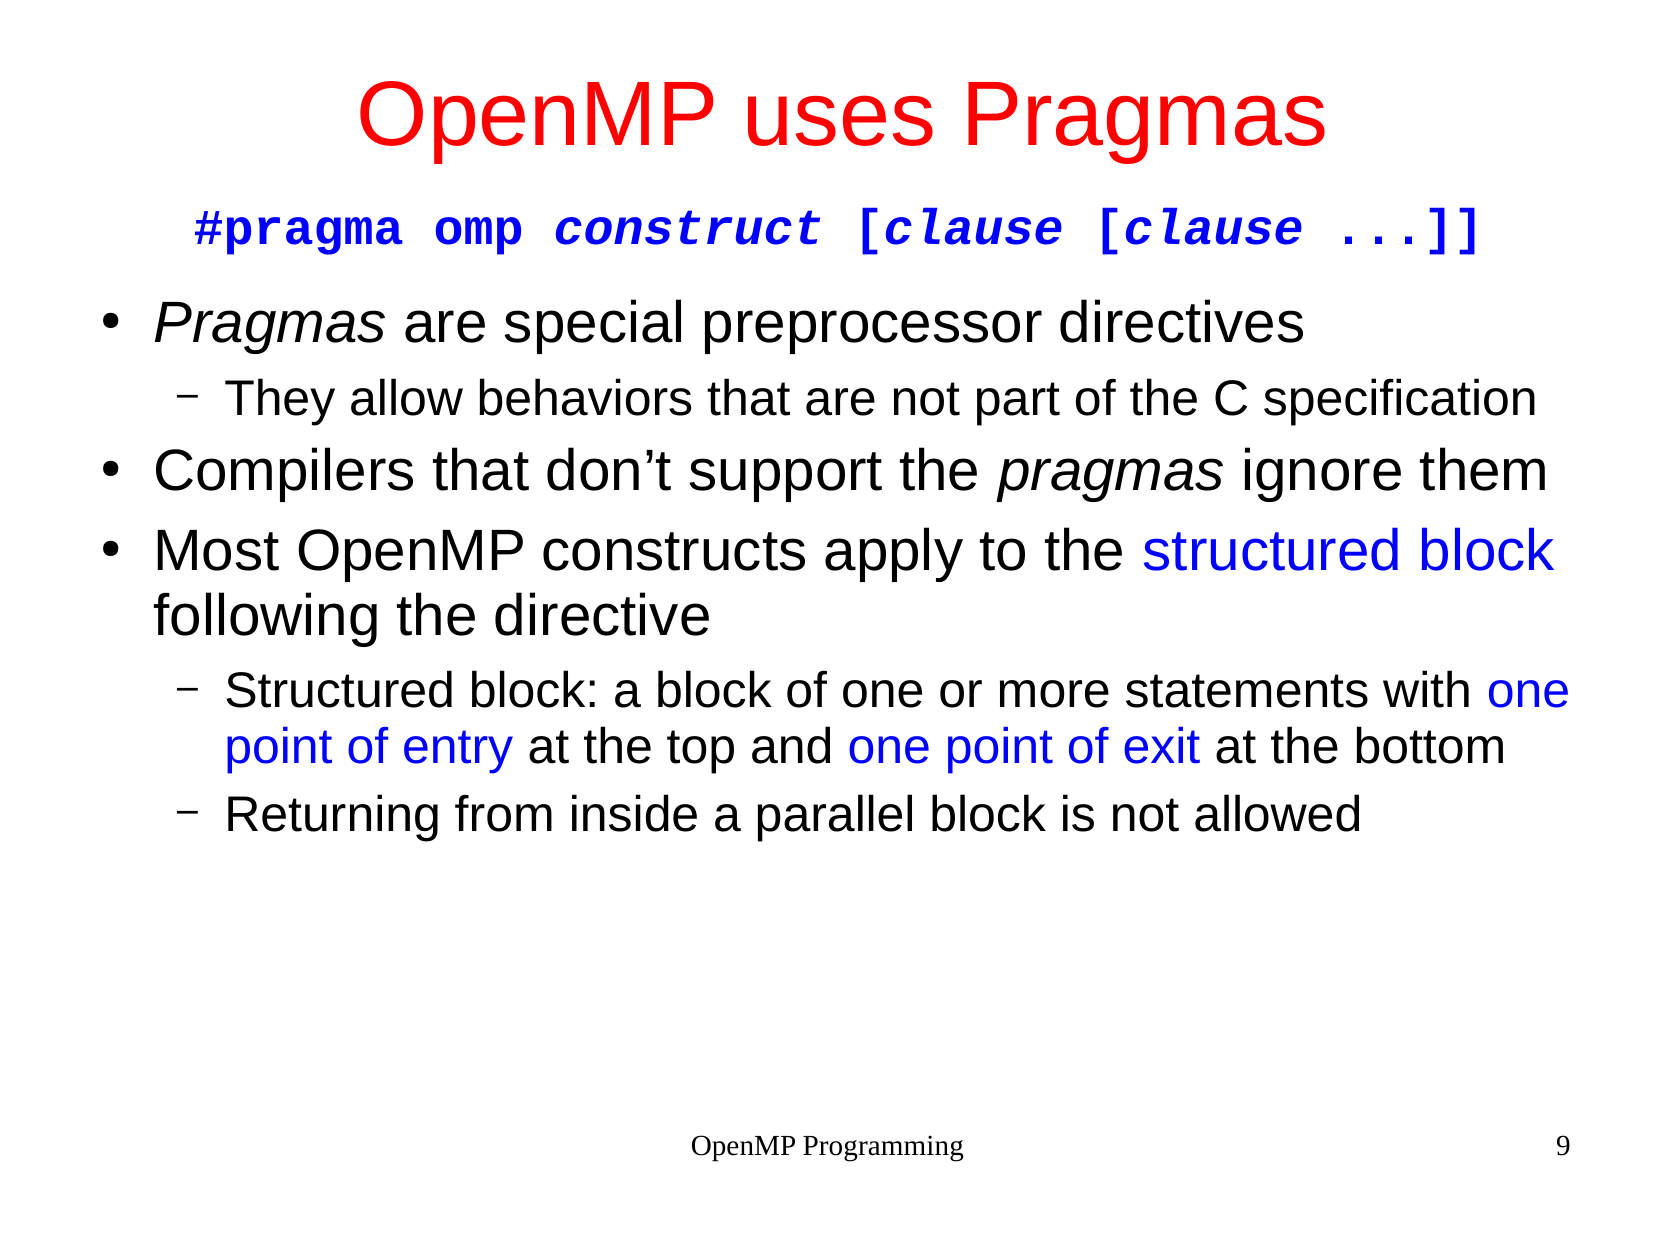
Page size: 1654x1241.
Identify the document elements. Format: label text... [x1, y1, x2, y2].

text_box #pragma omp construct [clause [clause ...]] [178, 187, 1499, 263]
title OpenMP uses Pragmas [82, 49, 1571, 257]
list Pragmas are special preprocessor directives They allow behaviors that are not part of the C specification Compilers that don’t support the pragmas ignore them Most OpenMP constructs apply to the structured block following the directive Structured block: a block of one or more statements with one point of entry at the top and one point of exit at the bottom Returning from inside a parallel block is not allowed [82, 290, 1571, 1109]
